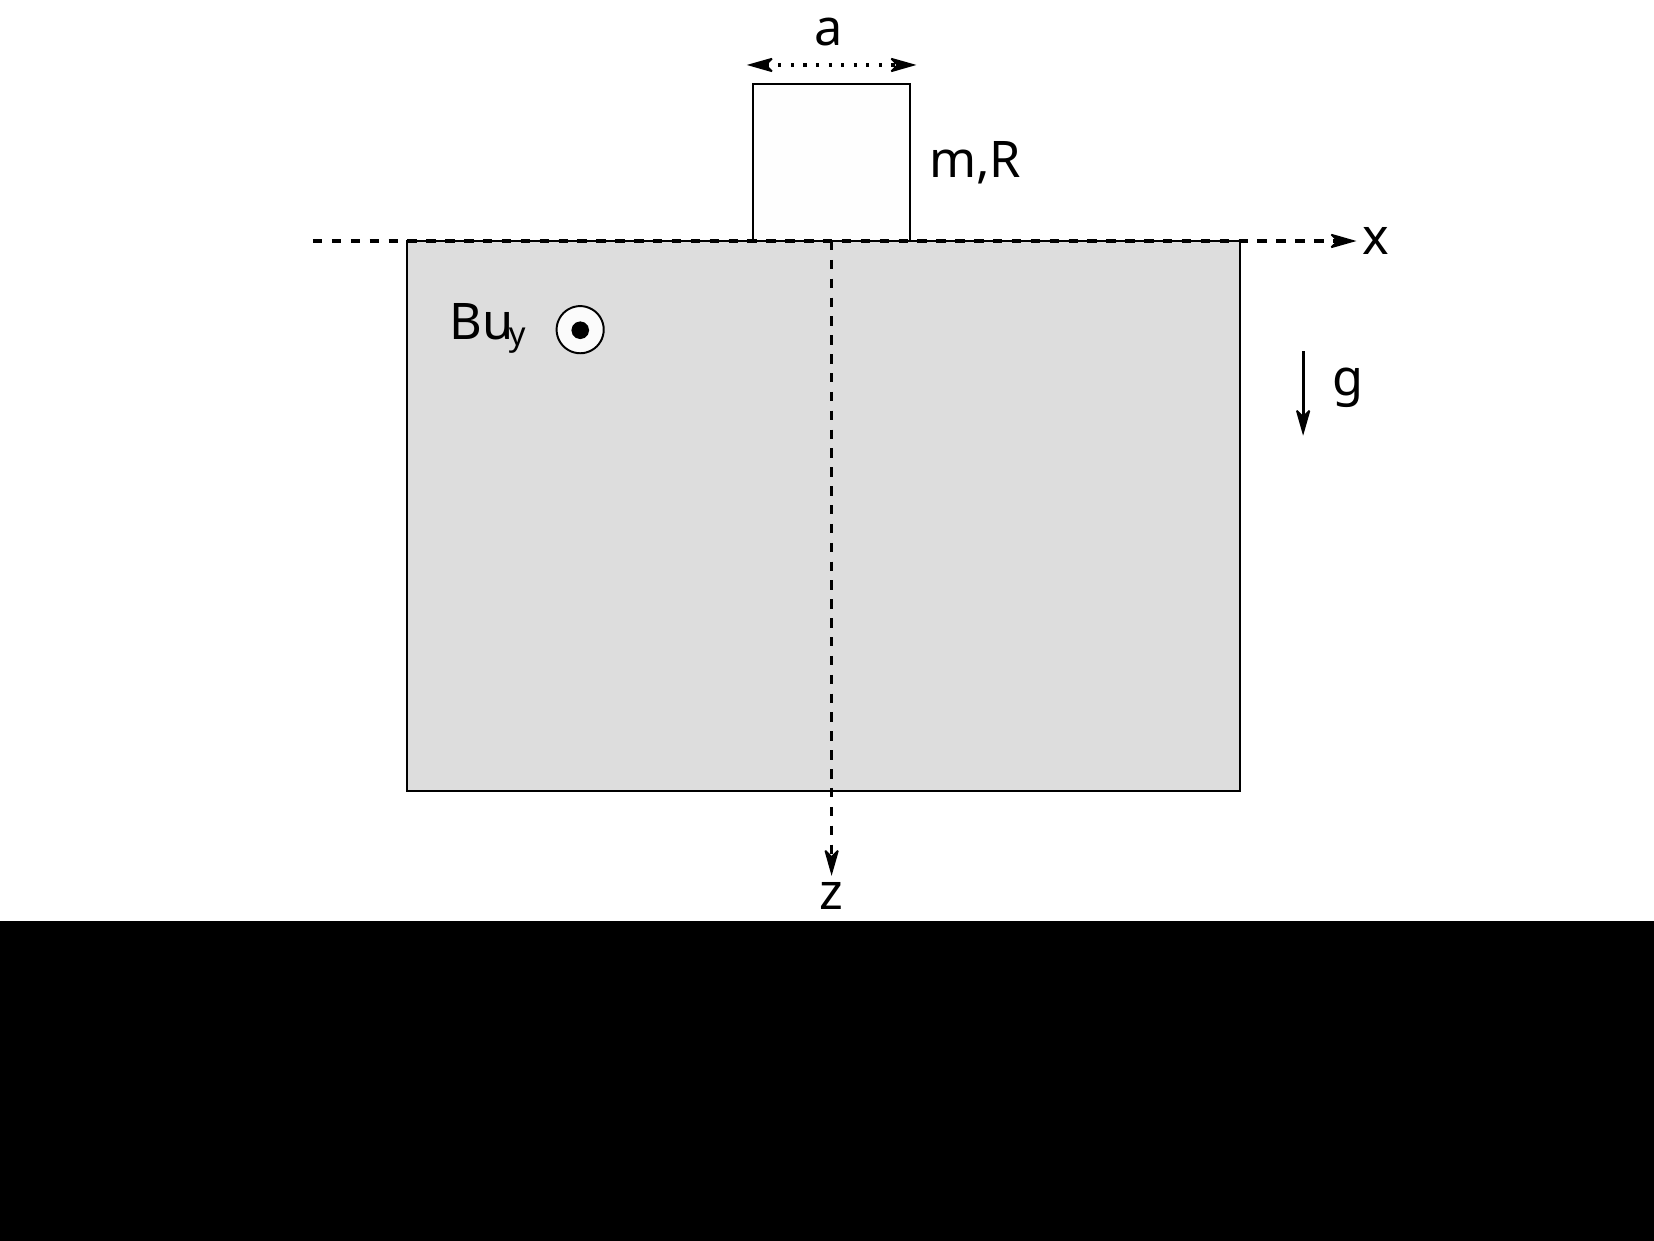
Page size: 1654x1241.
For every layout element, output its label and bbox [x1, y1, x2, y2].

picture [312, 17, 1391, 911]
text_box [0, 921, 1654, 1241]
